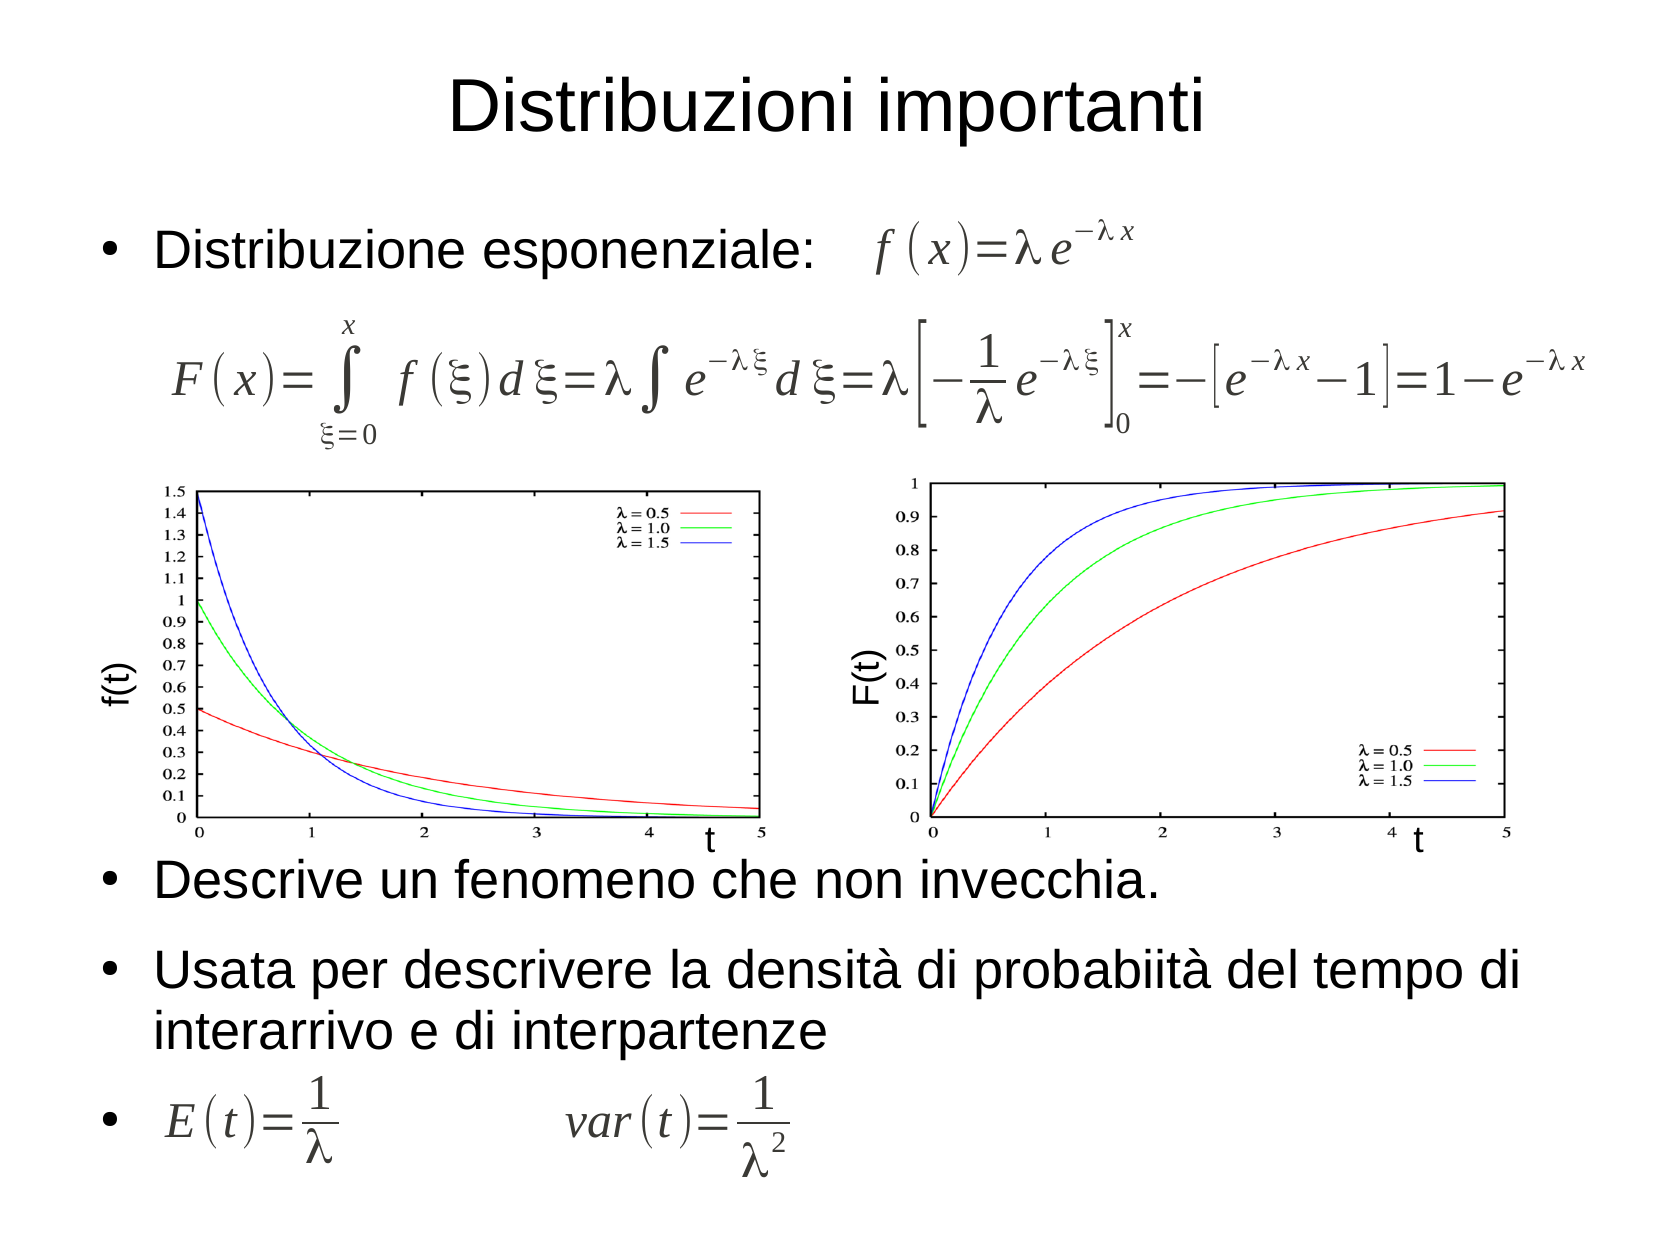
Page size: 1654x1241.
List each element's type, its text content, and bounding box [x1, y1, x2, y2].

list Distribuzione esponenziale: Descrive un fenomeno che non invecchia. Usata per descrivere la densità di probabiità del tempo di interarrivo e di interpartenze [82, 219, 1538, 1201]
chart [858, 213, 1142, 280]
chart [155, 1063, 347, 1167]
title Distribuzioni importanti [82, 2, 1571, 210]
text_box t [690, 810, 781, 868]
chart [162, 308, 1593, 451]
text_box f(t) [87, 631, 145, 723]
text_box F(t) [837, 631, 895, 723]
chart [557, 1063, 799, 1181]
text_box t [1398, 810, 1489, 868]
picture [162, 485, 766, 838]
picture [895, 477, 1511, 838]
